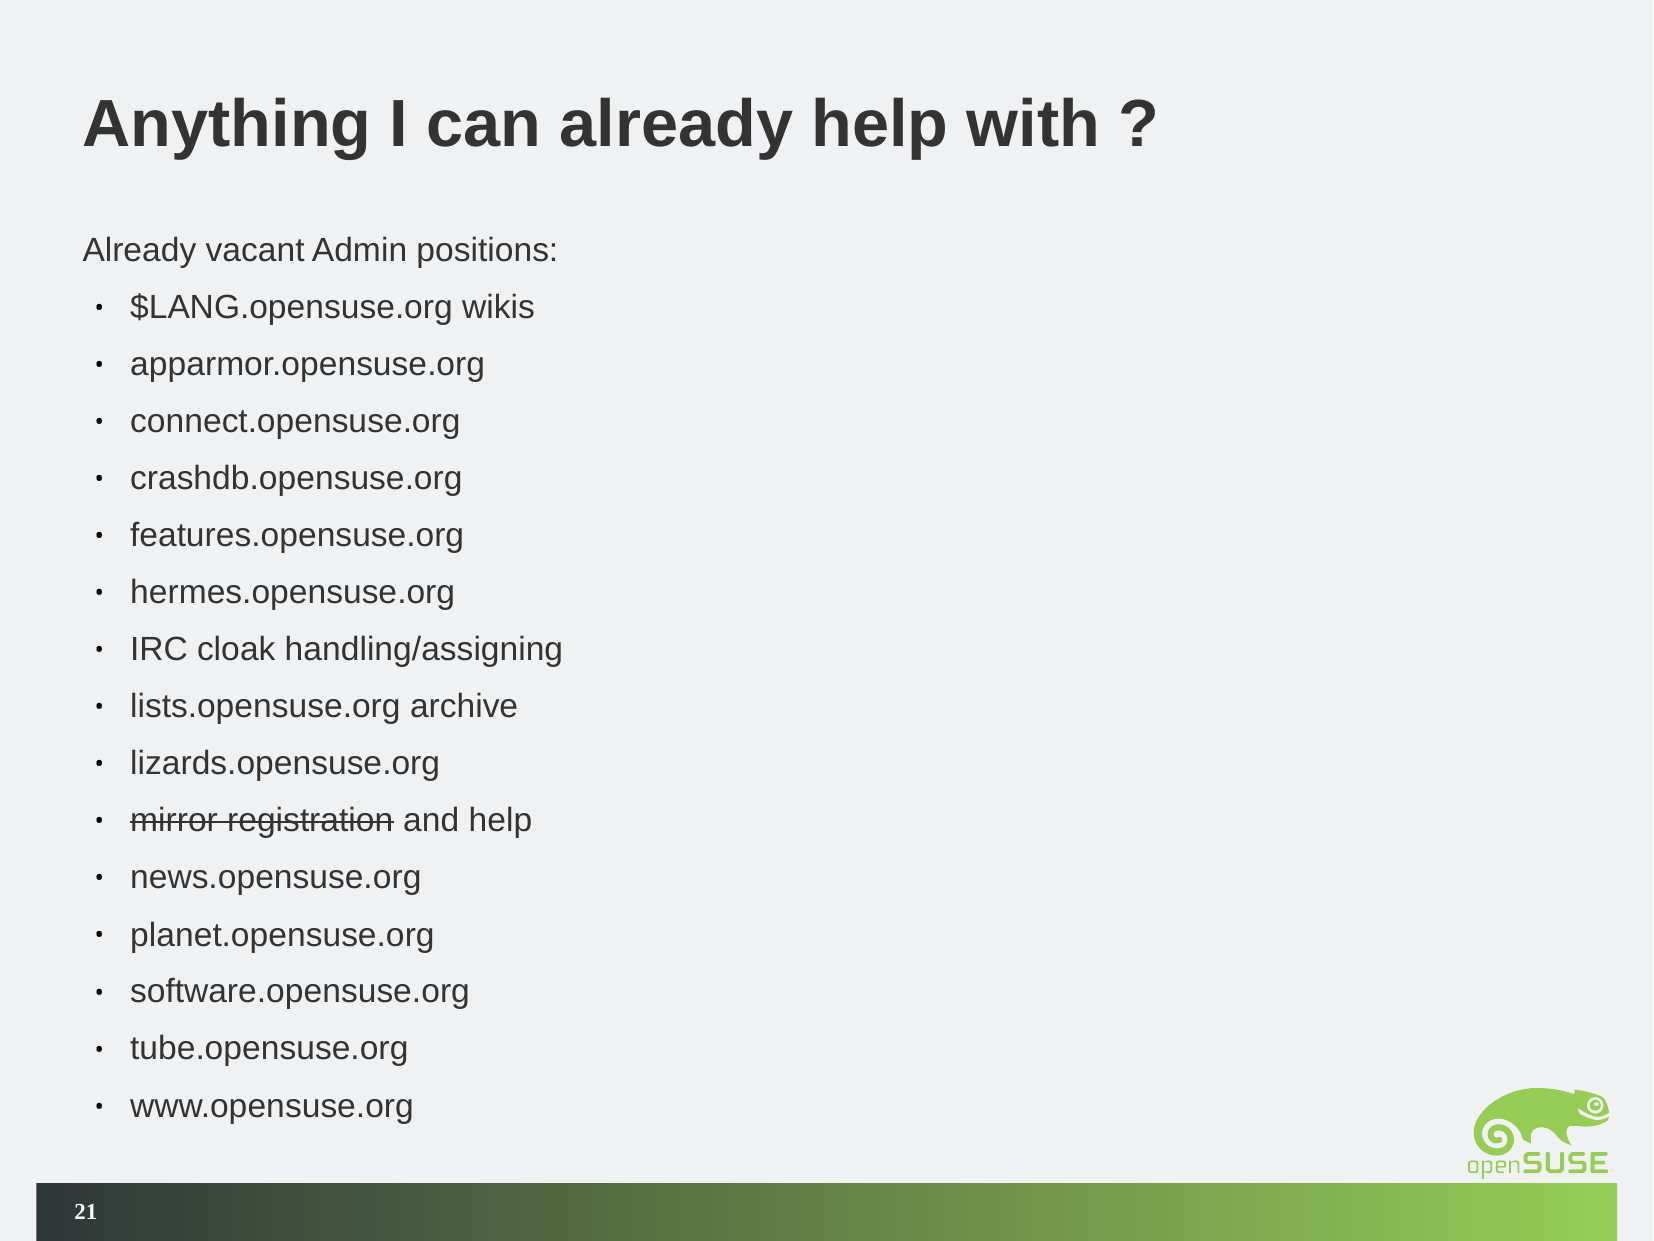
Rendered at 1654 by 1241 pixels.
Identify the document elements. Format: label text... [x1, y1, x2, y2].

title Anything I can already help with ? [82, 49, 1571, 198]
list Already vacant Admin positions: $LANG.opensuse.org wikis apparmor.opensuse.org connect.opensuse.org crashdb.opensuse.org features.opensuse.org hermes.opensuse.org IRC cloak handling/assigning lists.opensuse.org archive lizards.opensuse.org mirror registration and help news.opensuse.org planet.opensuse.org software.opensuse.org tube.opensuse.org www.opensuse.org [82, 231, 1571, 1134]
picture [0, 0, 1654, 1241]
